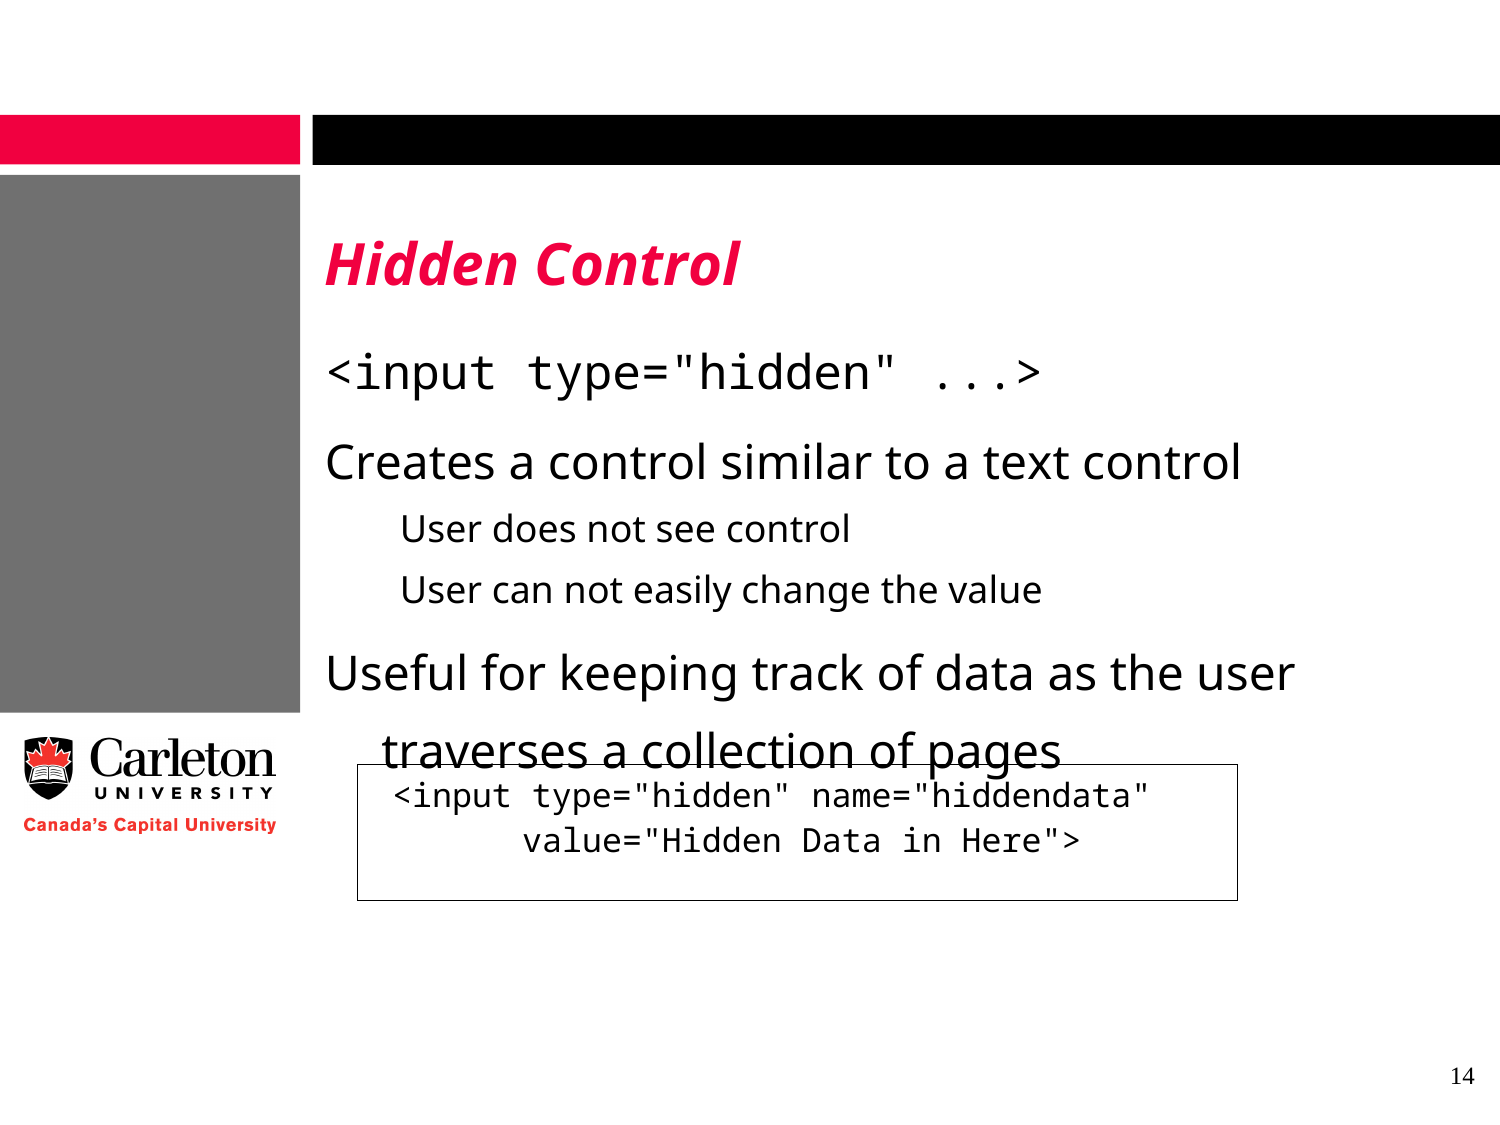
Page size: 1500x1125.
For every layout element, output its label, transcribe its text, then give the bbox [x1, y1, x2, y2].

list <input type="hidden" ...> Creates a control similar to a text control User does not see control User can not easily change the value Useful for keeping track of data as the user traverses a collection of pages [324, 324, 1450, 1036]
picture [24, 737, 276, 834]
text_box <input type="hidden" name="hiddendata" value="Hidden Data in Here"> [357, 764, 1238, 901]
title Hidden Control [324, 194, 1450, 324]
